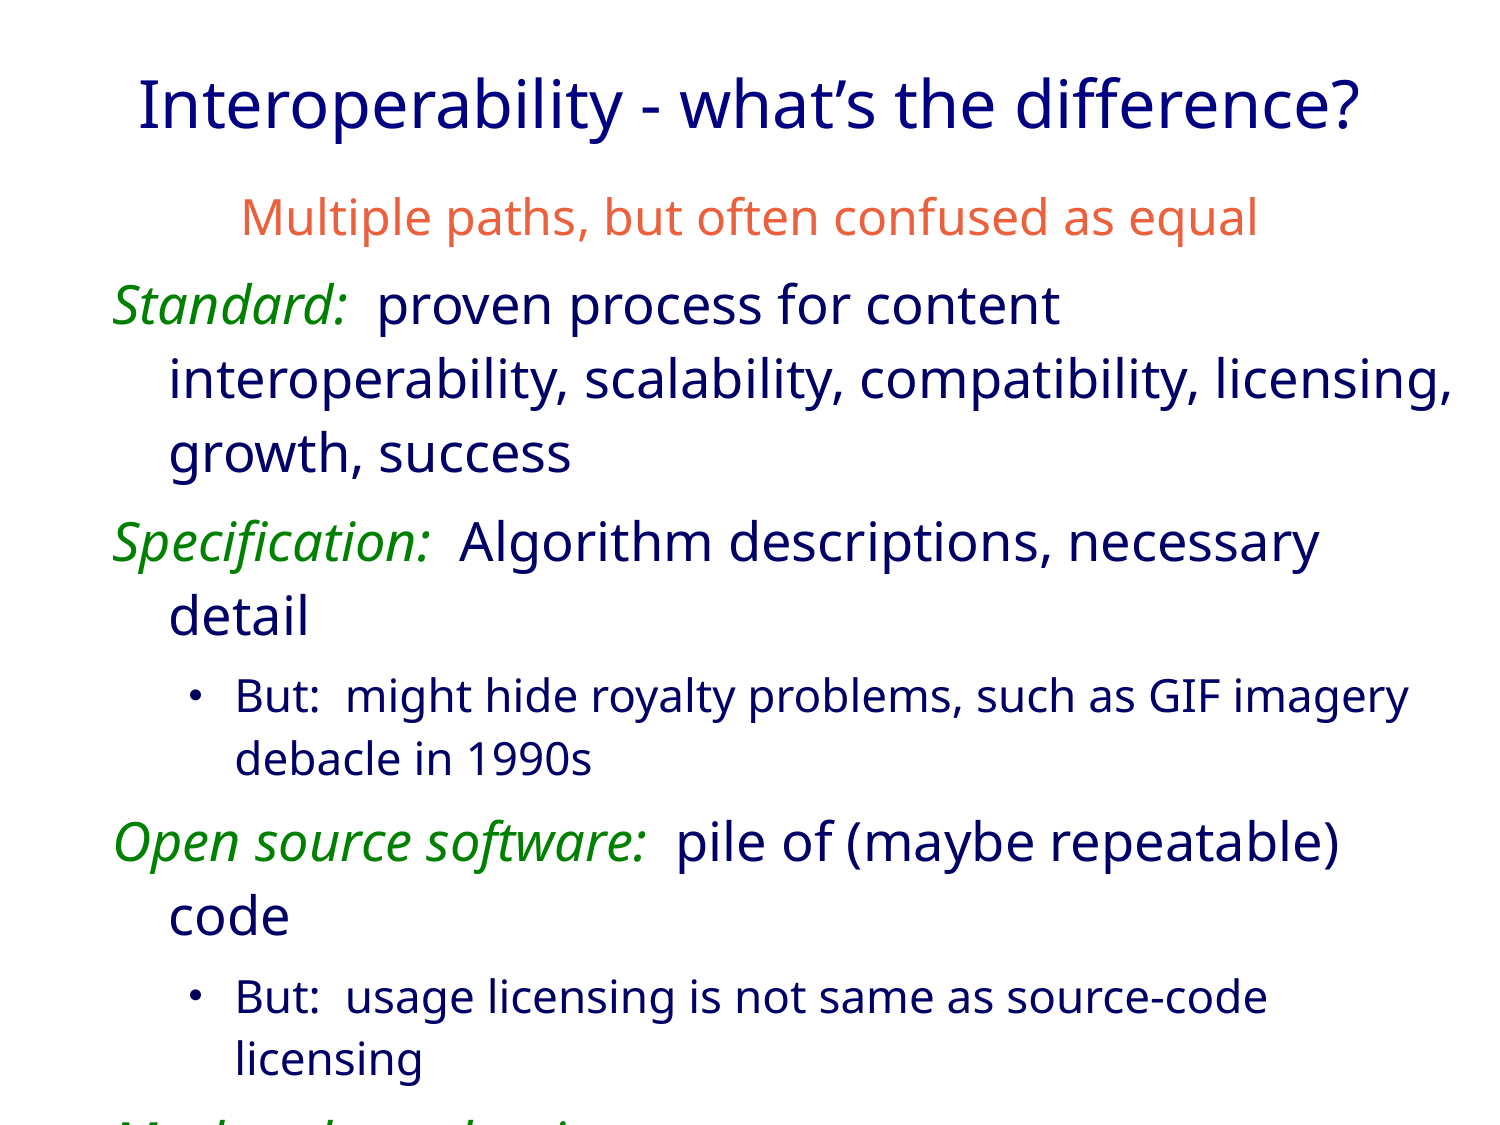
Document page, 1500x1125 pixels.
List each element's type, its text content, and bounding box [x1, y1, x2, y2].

list Standard: proven process for content interoperability, scalability, compatibility, licensing, growth, success Specification: Algorithm descriptions, necessary detail But: might hide royalty problems, such as GIF imagery debacle in 1990s Open source software: pile of (maybe repeatable) code But: usage licensing is not same as source-code licensing Market share dominance: biggest competitor wins? Companies (or at least investors) hope to “own” 3D But: many defunct companies, dead-end technologies Everyone ends up with much smaller market than the Web [112, 266, 1463, 1033]
title Interoperability - what’s the difference? Multiple paths, but often confused as equal [112, 37, 1388, 225]
